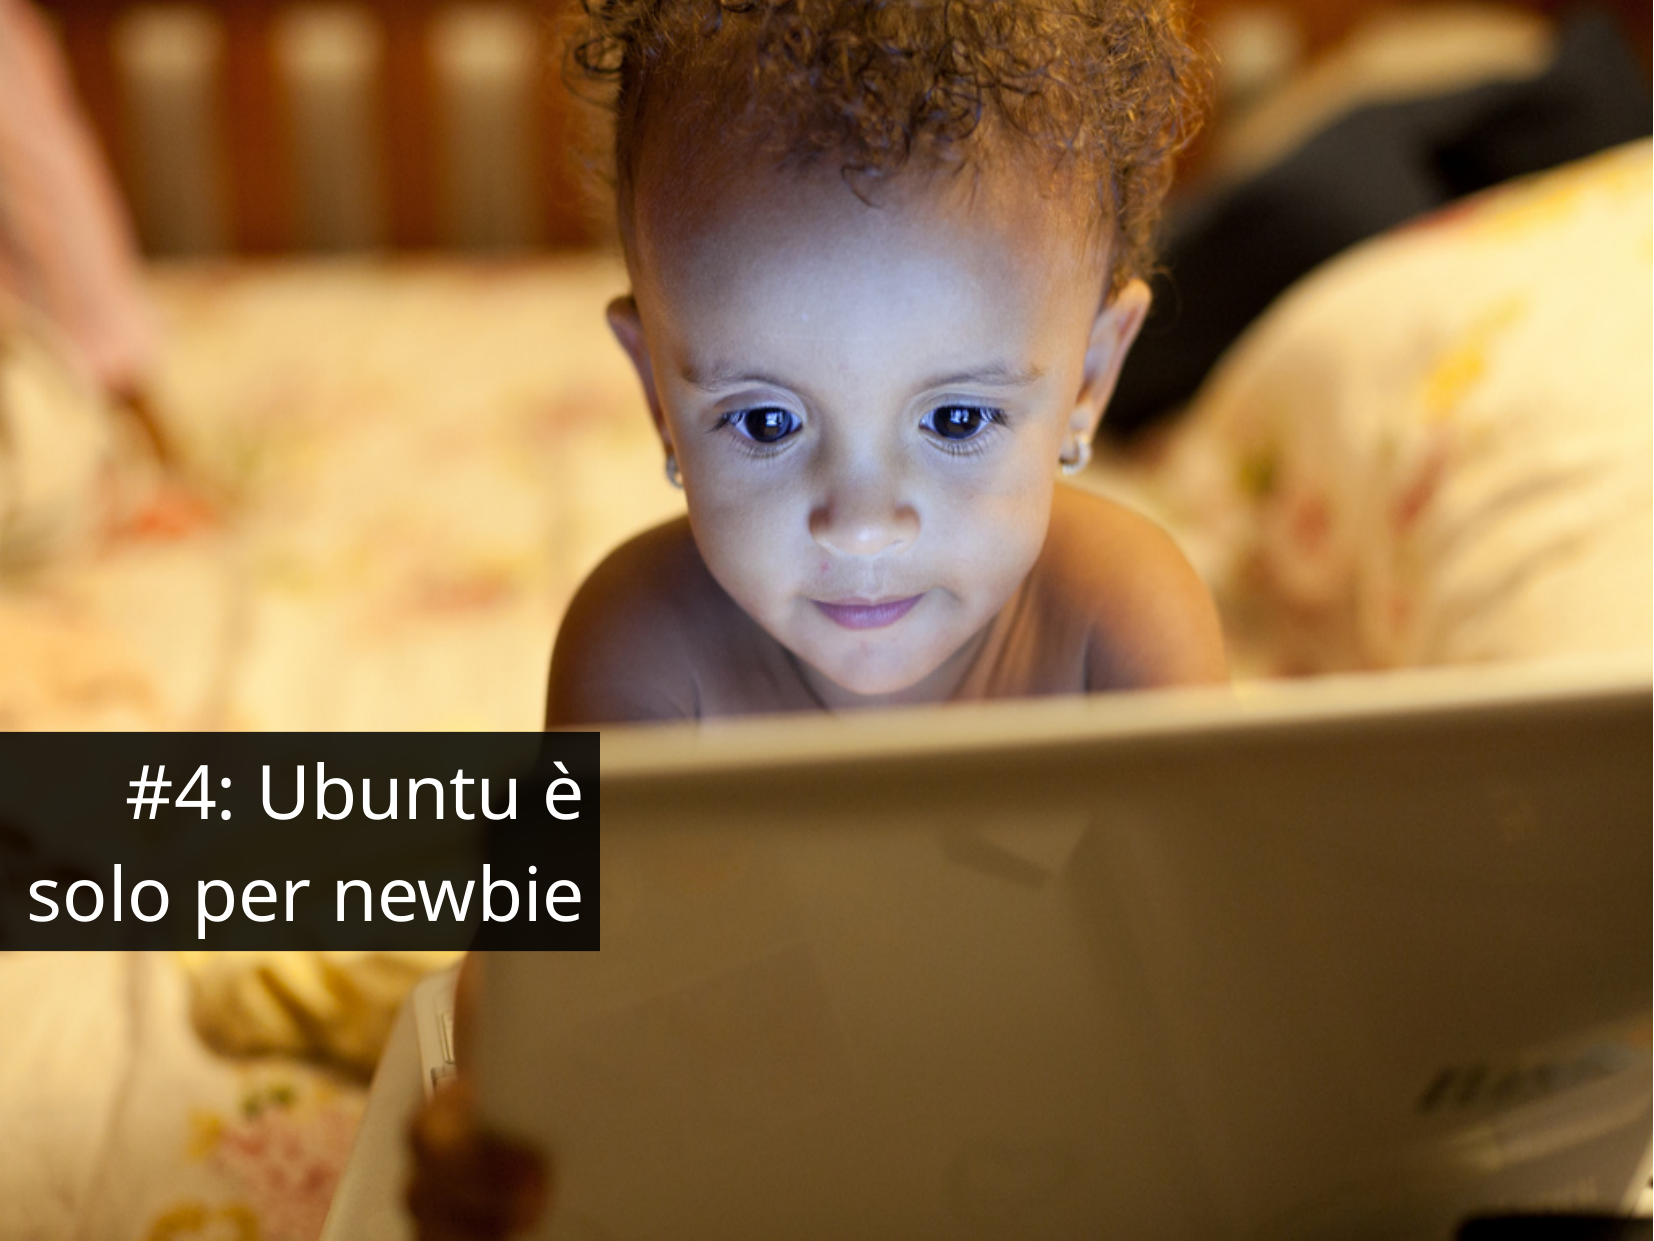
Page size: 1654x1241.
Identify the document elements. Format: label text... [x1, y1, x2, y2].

text_box #4: Ubuntu è solo per newbie [0, 731, 600, 735]
picture [0, 0, 1653, 1241]
